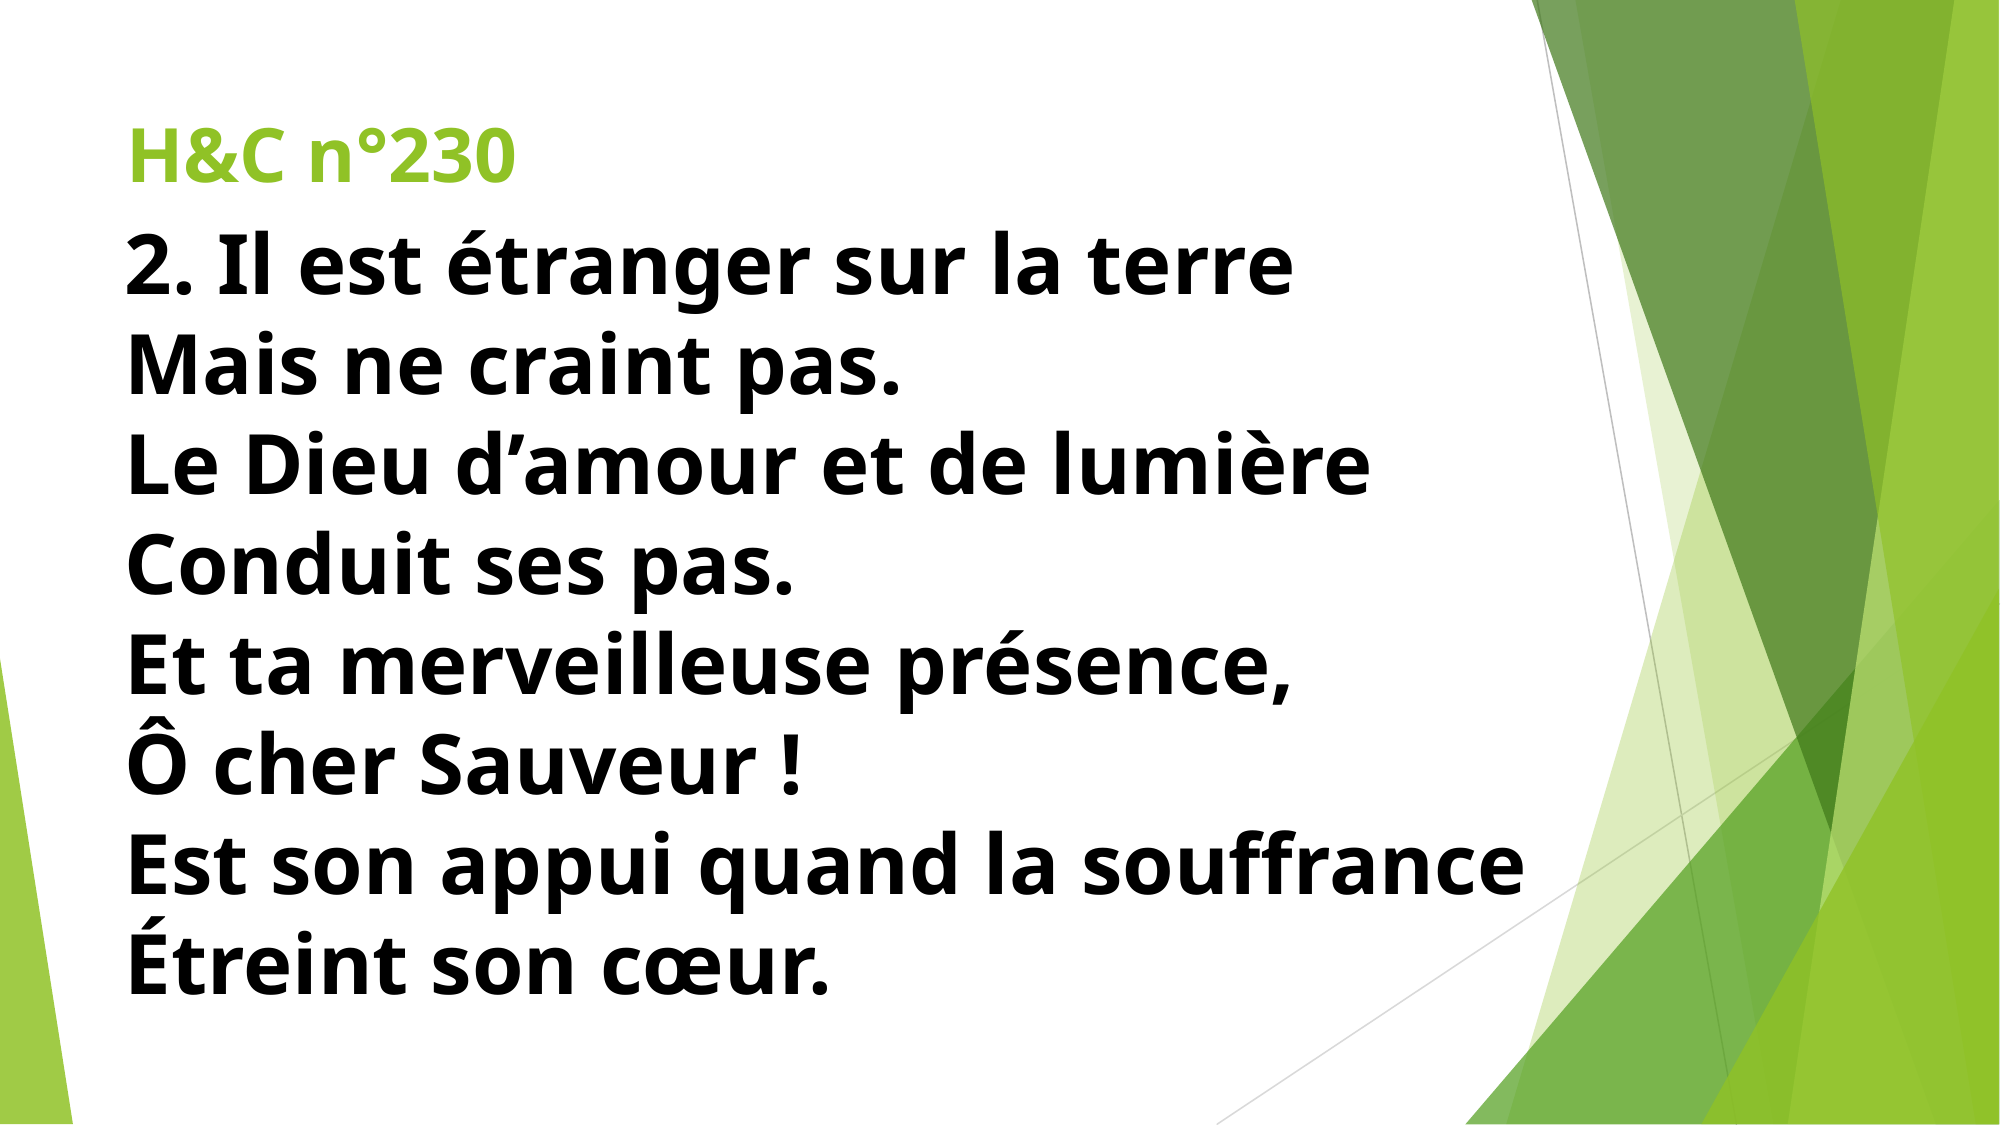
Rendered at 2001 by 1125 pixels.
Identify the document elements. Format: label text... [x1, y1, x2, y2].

text_box 2. Il est étranger sur la terre Mais ne craint pas. Le Dieu d’amour et de lumière Conduit ses pas. Et ta merveilleuse présence, Ô cher Sauveur ! Est son appui quand la souffrance Étreint son cœur. [109, 203, 1977, 1028]
text_box H&C n°230 [111, 99, 1522, 203]
